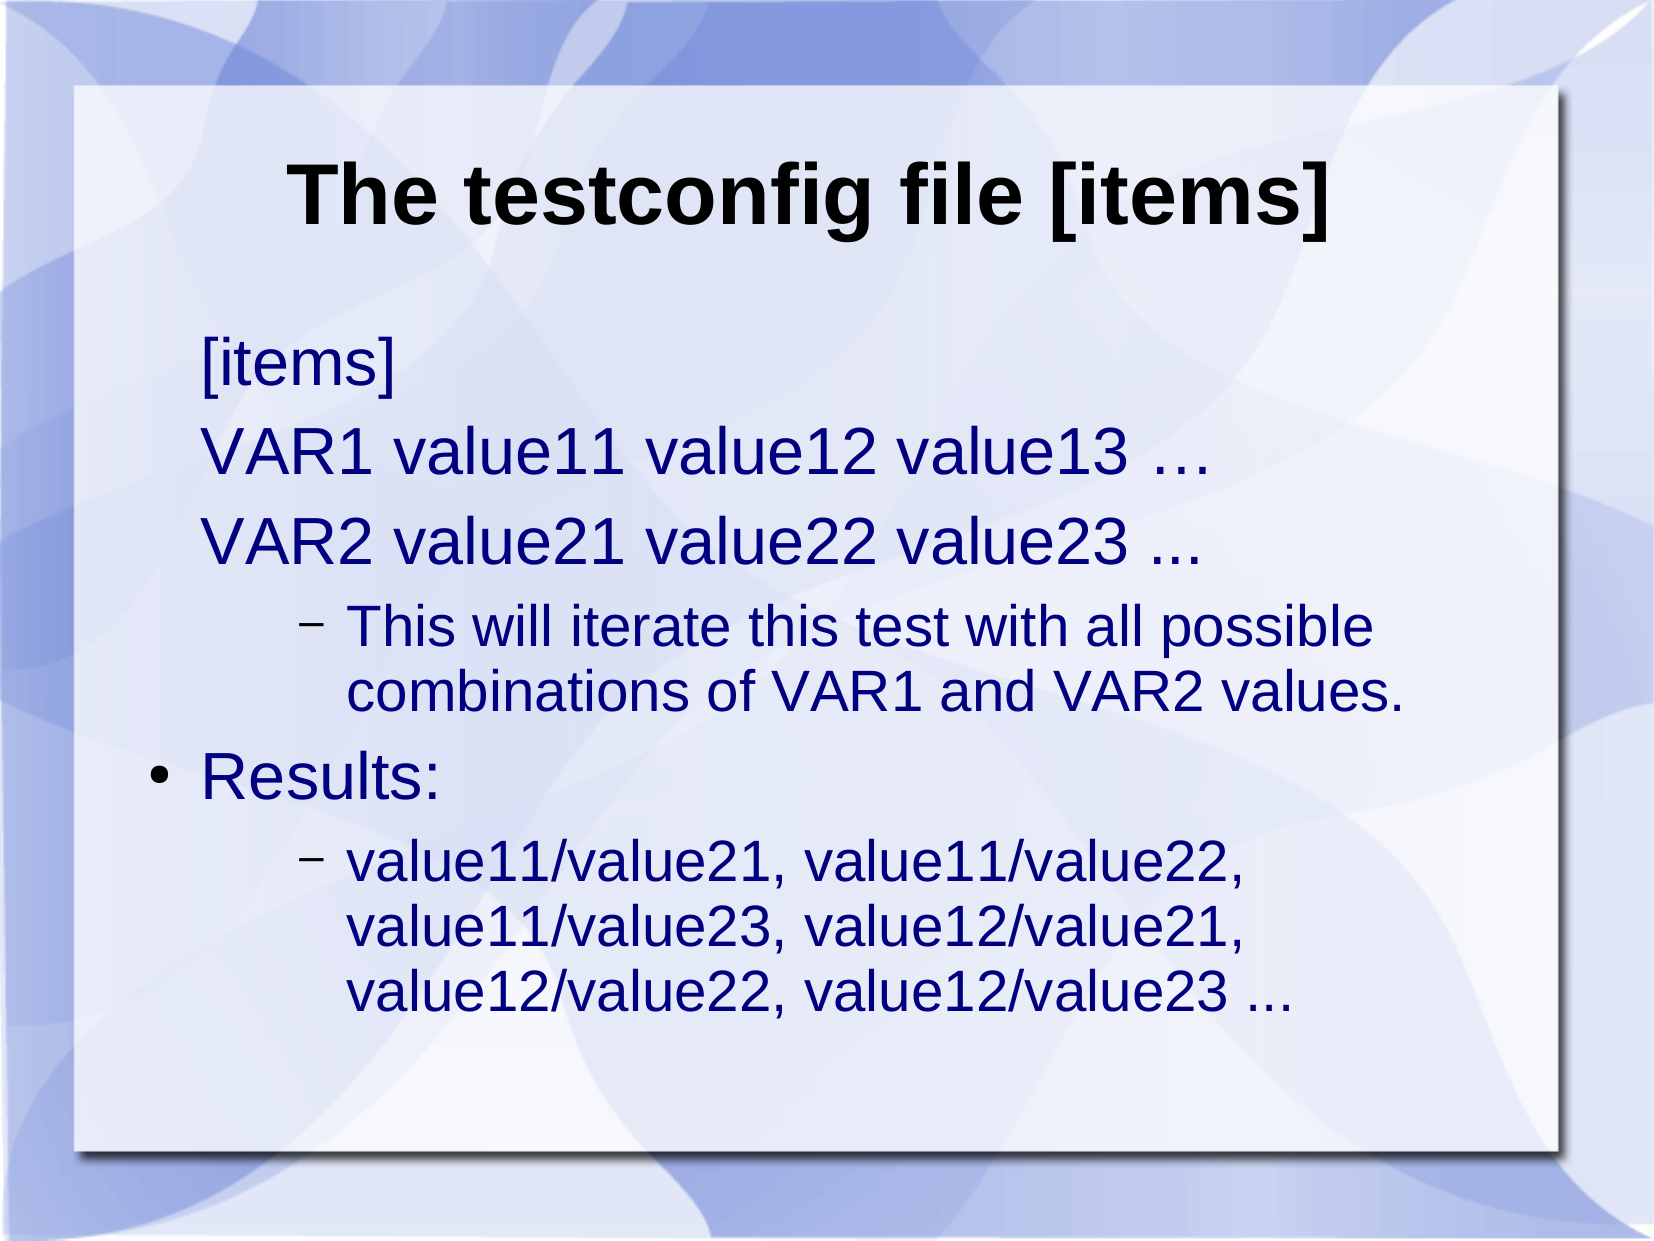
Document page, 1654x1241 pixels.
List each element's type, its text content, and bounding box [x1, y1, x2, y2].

list [items] VAR1 value11 value12 value13 … VAR2 value21 value22 value23 ... This will iterate this test with all possible combinations of VAR1 and VAR2 values. Results: value11/value21, value11/value22, value11/value23, value12/value21, value12/value22, value12/value23 ... [129, 324, 1489, 1081]
picture [0, 0, 1654, 1241]
title The testconfig file [items] [82, 90, 1536, 298]
